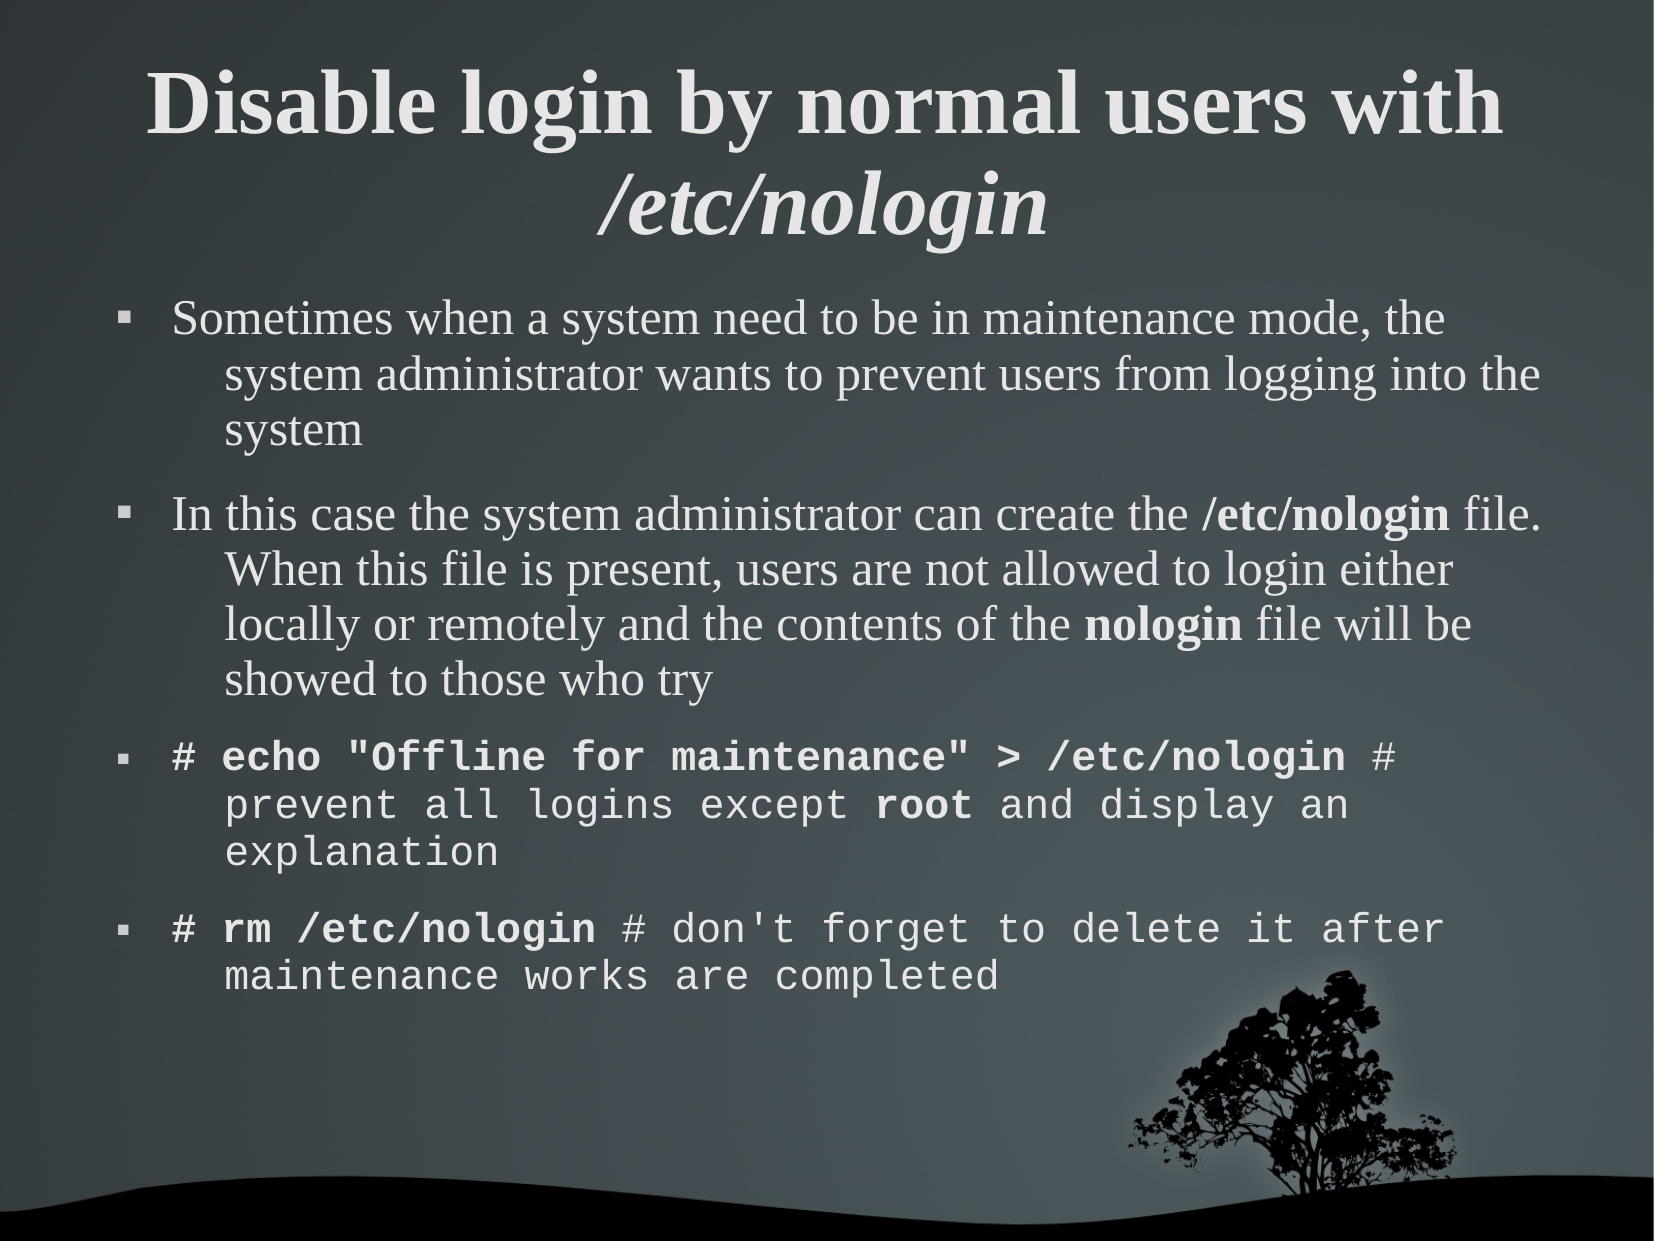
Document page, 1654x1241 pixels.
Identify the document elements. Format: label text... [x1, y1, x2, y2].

title Disable login by normal users with /etc/nologin [82, 33, 1571, 273]
picture [0, 0, 1654, 1241]
list Sometimes when a system need to be in maintenance mode, the system administrator wants to prevent users from logging into the system In this case the system administrator can create the /etc/nologin file. When this file is present, users are not allowed to login either locally or remotely and the contents of the nologin file will be showed to those who try # echo "Offline for maintenance" > /etc/nologin # prevent all logins except root and display an explanation # rm /etc/nologin # don't forget to delete it after maintenance works are completed [82, 290, 1571, 1124]
